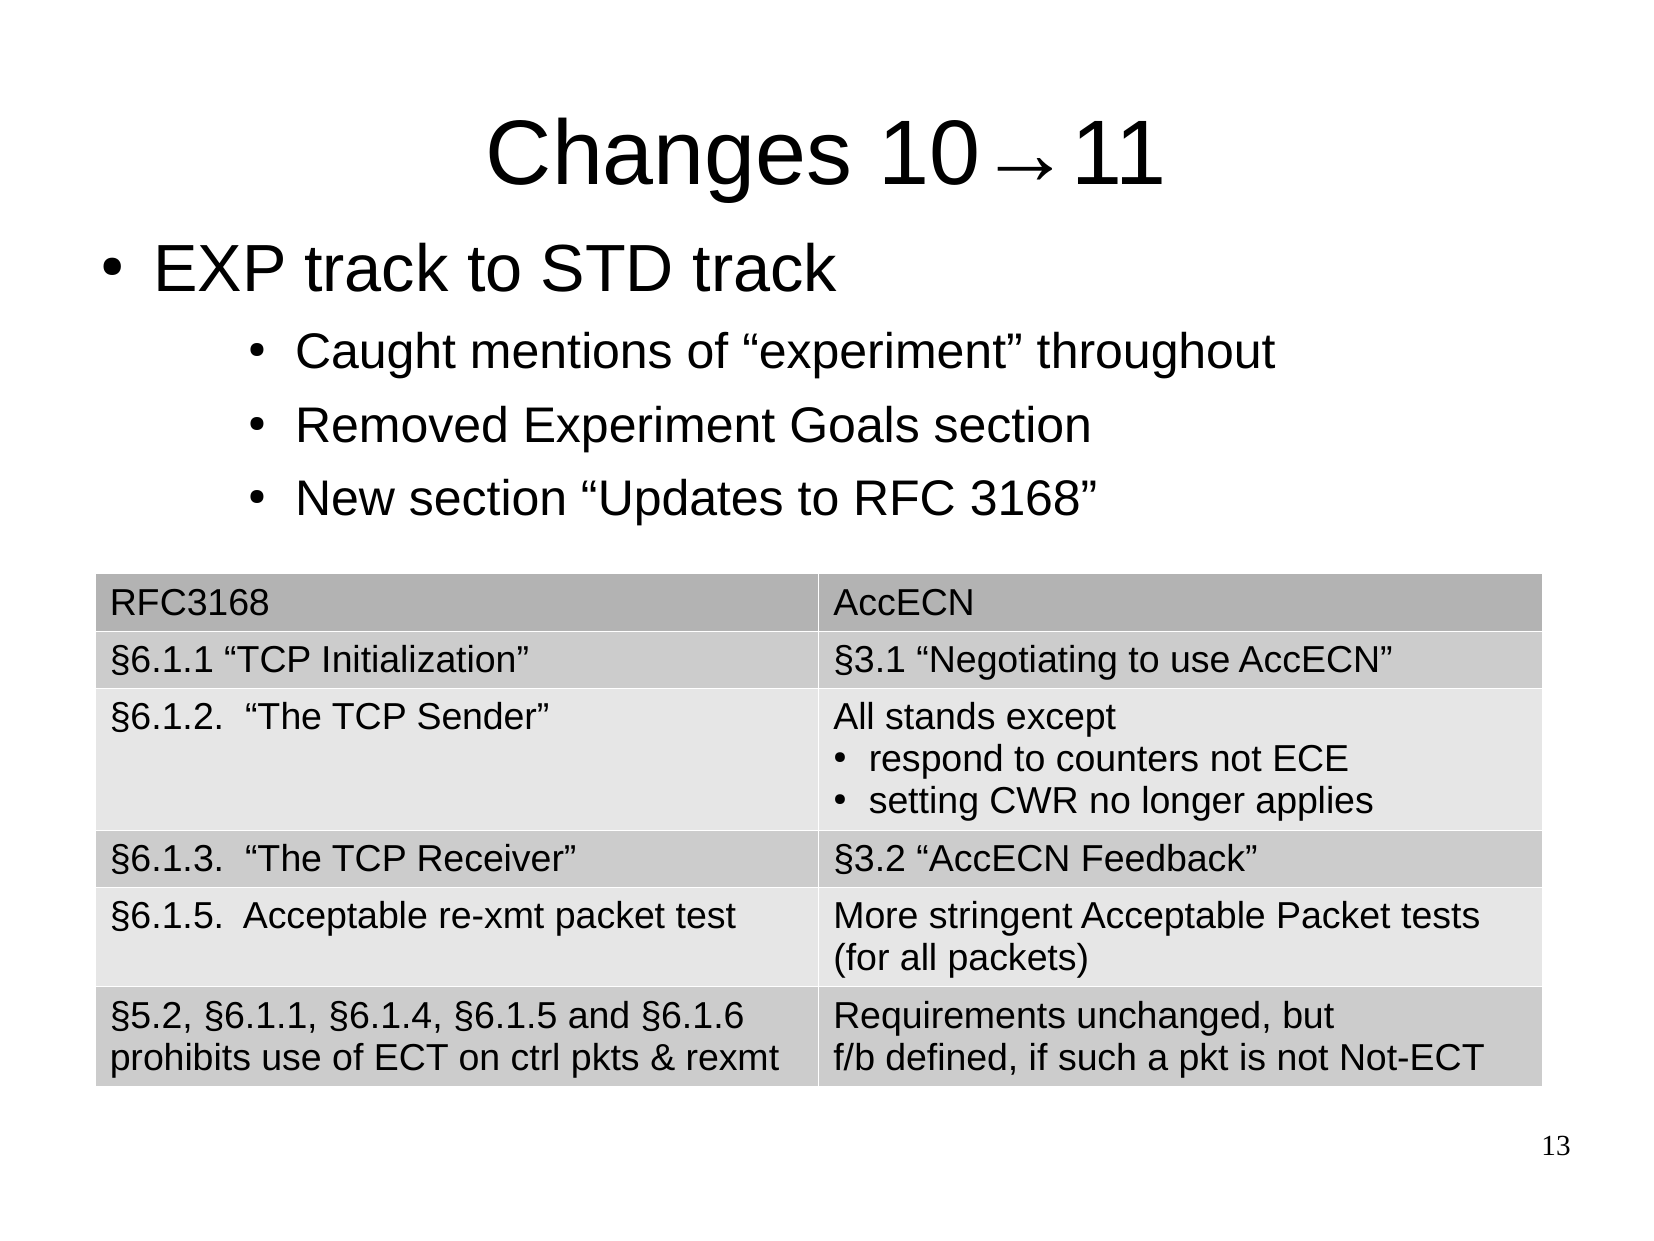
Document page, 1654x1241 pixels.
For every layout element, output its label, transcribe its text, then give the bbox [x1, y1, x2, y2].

table_cell §6.1.3. “The TCP Receiver” [96, 831, 818, 887]
table_cell §3.2 “AccECN Feedback” [819, 831, 1542, 887]
table_cell §6.1.2. “The TCP Sender” [96, 689, 818, 830]
table_cell §6.1.5. Acceptable re-xmt packet test [96, 888, 818, 986]
table_cell Requirements unchanged, but f/b defined, if such a pkt is not Not-ECT [819, 987, 1542, 1086]
table_header RFC3168 [96, 574, 818, 631]
table_cell §6.1.1 “TCP Initialization” [96, 632, 818, 688]
title Changes 10→11 [82, 49, 1571, 231]
list EXP track to STD track Caught mentions of “experiment” throughout Removed Experiment Goals section New section “Updates to RFC 3168” [82, 231, 1571, 569]
table_cell §5.2, §6.1.1, §6.1.4, §6.1.5 and §6.1.6 prohibits use of ECT on ctrl pkts & rexmt [96, 987, 818, 1086]
table_cell §3.1 “Negotiating to use AccECN” [819, 632, 1542, 688]
table_header AccECN [819, 574, 1542, 631]
table_cell More stringent Acceptable Packet tests (for all packets) [819, 888, 1542, 986]
table_cell All stands except respond to counters not ECE setting CWR no longer applies [819, 689, 1542, 830]
